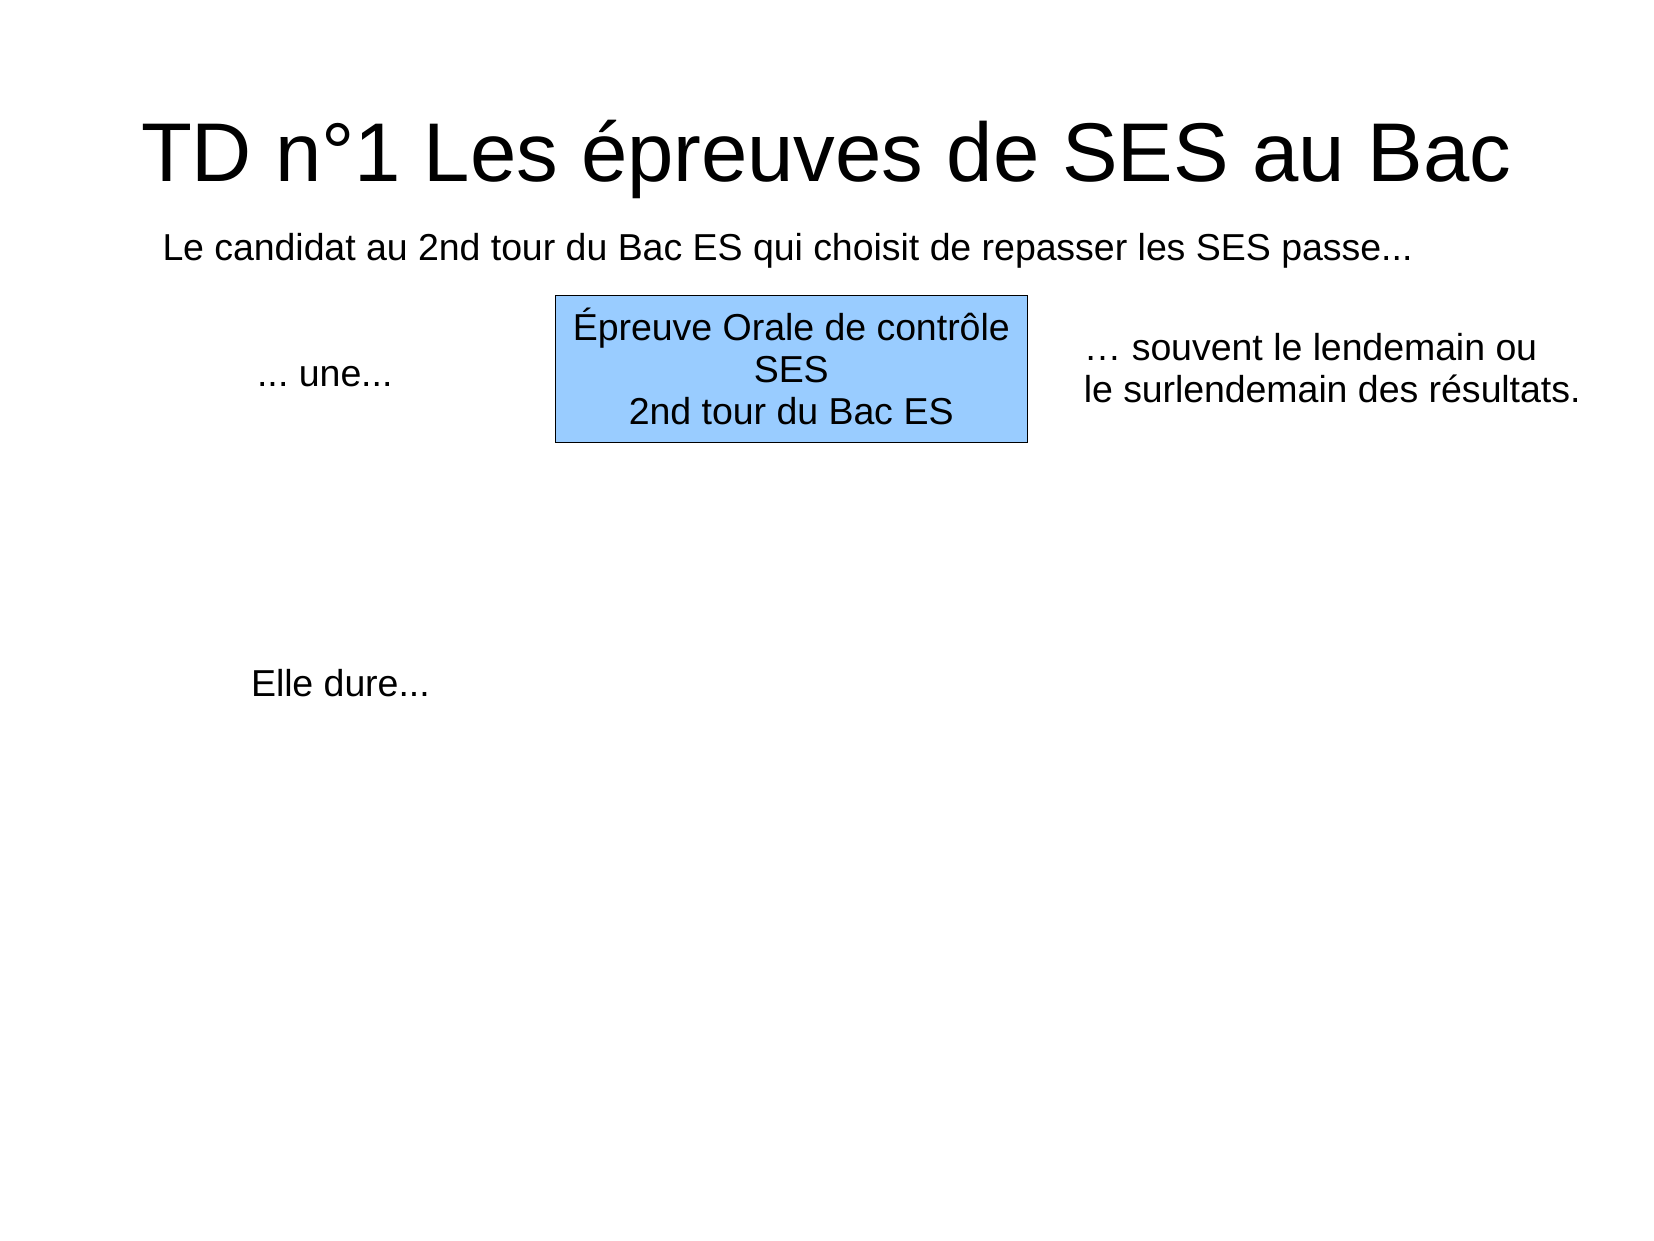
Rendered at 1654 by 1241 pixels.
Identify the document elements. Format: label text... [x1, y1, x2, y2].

text_box Elle dure... [236, 655, 446, 713]
text_box … souvent le lendemain ou le surlendemain des résultats. [1069, 318, 1597, 418]
title TD n°1 Les épreuves de SES au Bac [82, 49, 1571, 257]
text_box Épreuve Orale de contrôle SES 2nd tour du Bac ES [555, 295, 1028, 443]
text_box ... une... [147, 345, 502, 403]
text_box Le candidat au 2nd tour du Bac ES qui choisit de repasser les SES passe... [147, 218, 1431, 276]
